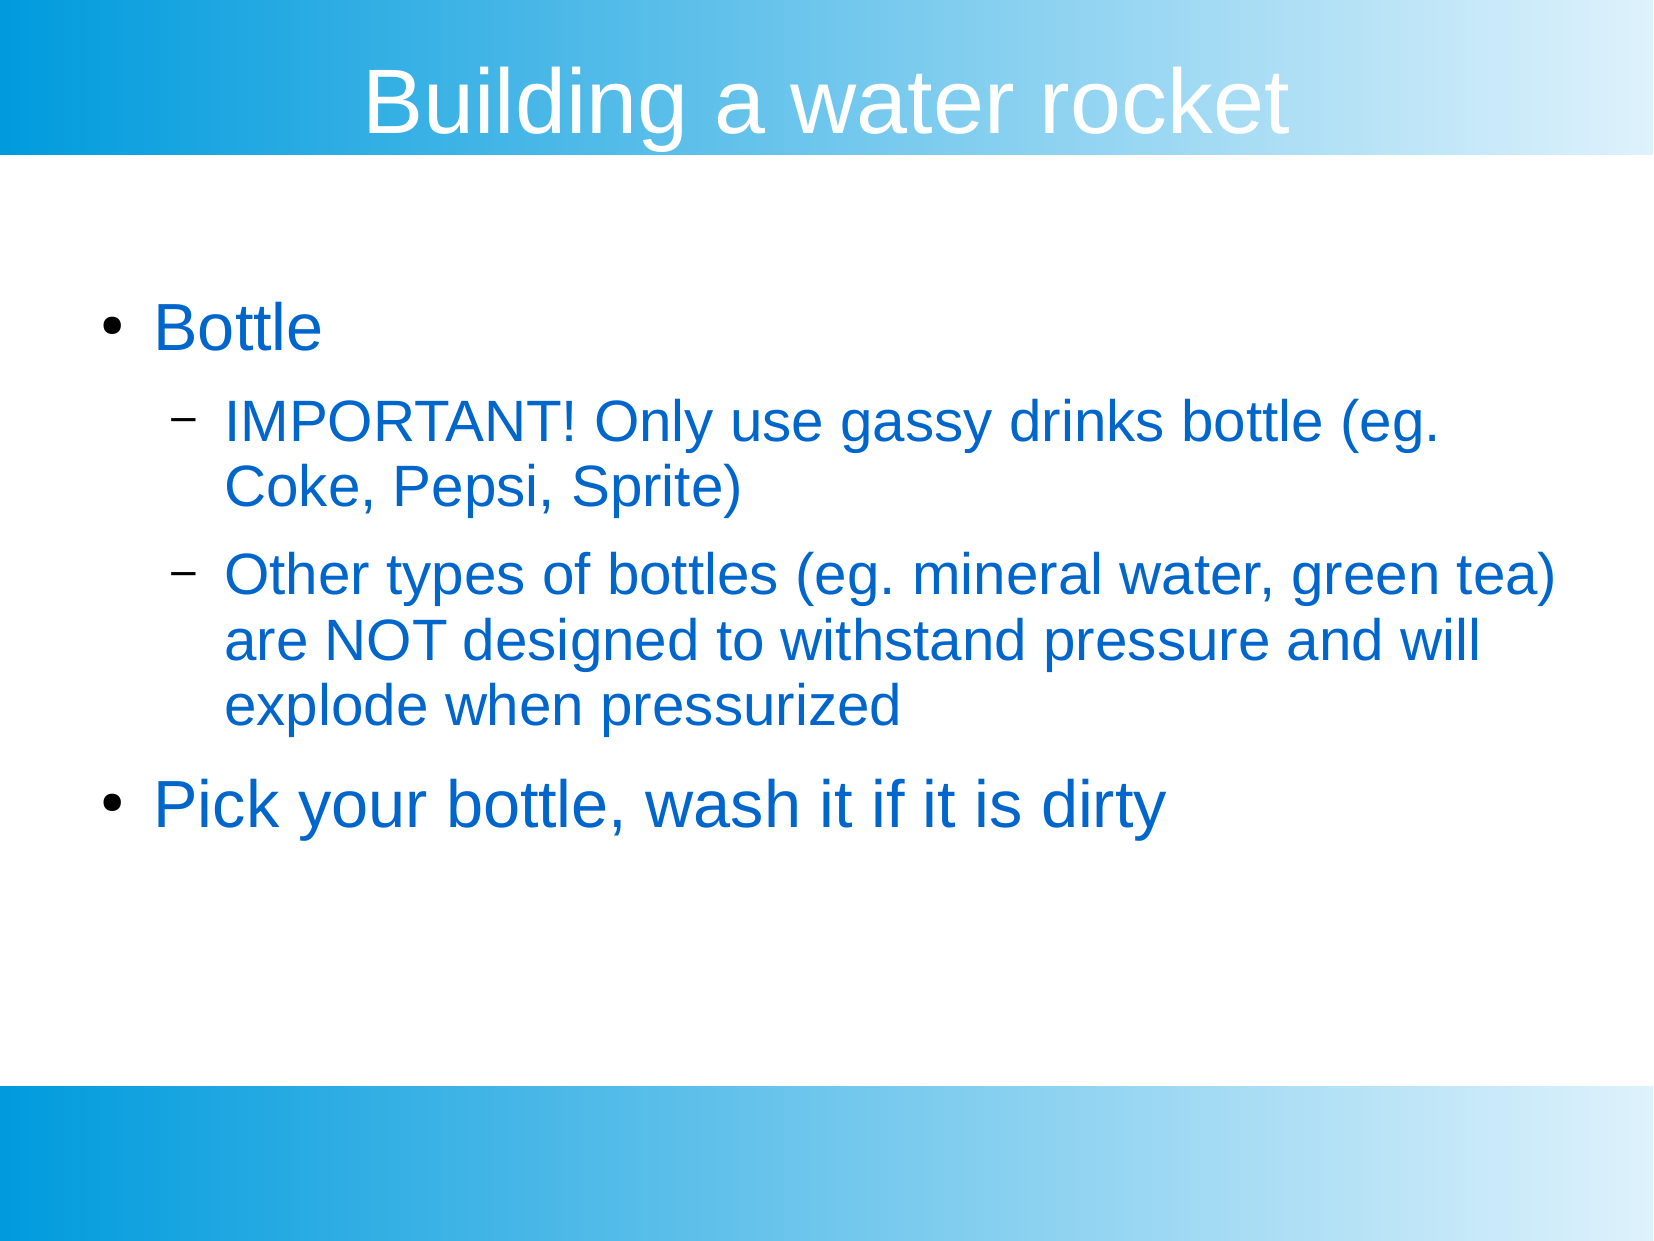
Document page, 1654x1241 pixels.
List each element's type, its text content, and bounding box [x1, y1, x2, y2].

list Bottle IMPORTANT! Only use gassy drinks bottle (eg. Coke, Pepsi, Sprite) Other types of bottles (eg. mineral water, green tea) are NOT designed to withstand pressure and will explode when pressurized Pick your bottle, wash it if it is dirty [82, 290, 1571, 1010]
title Building a water rocket [82, 49, 1571, 155]
